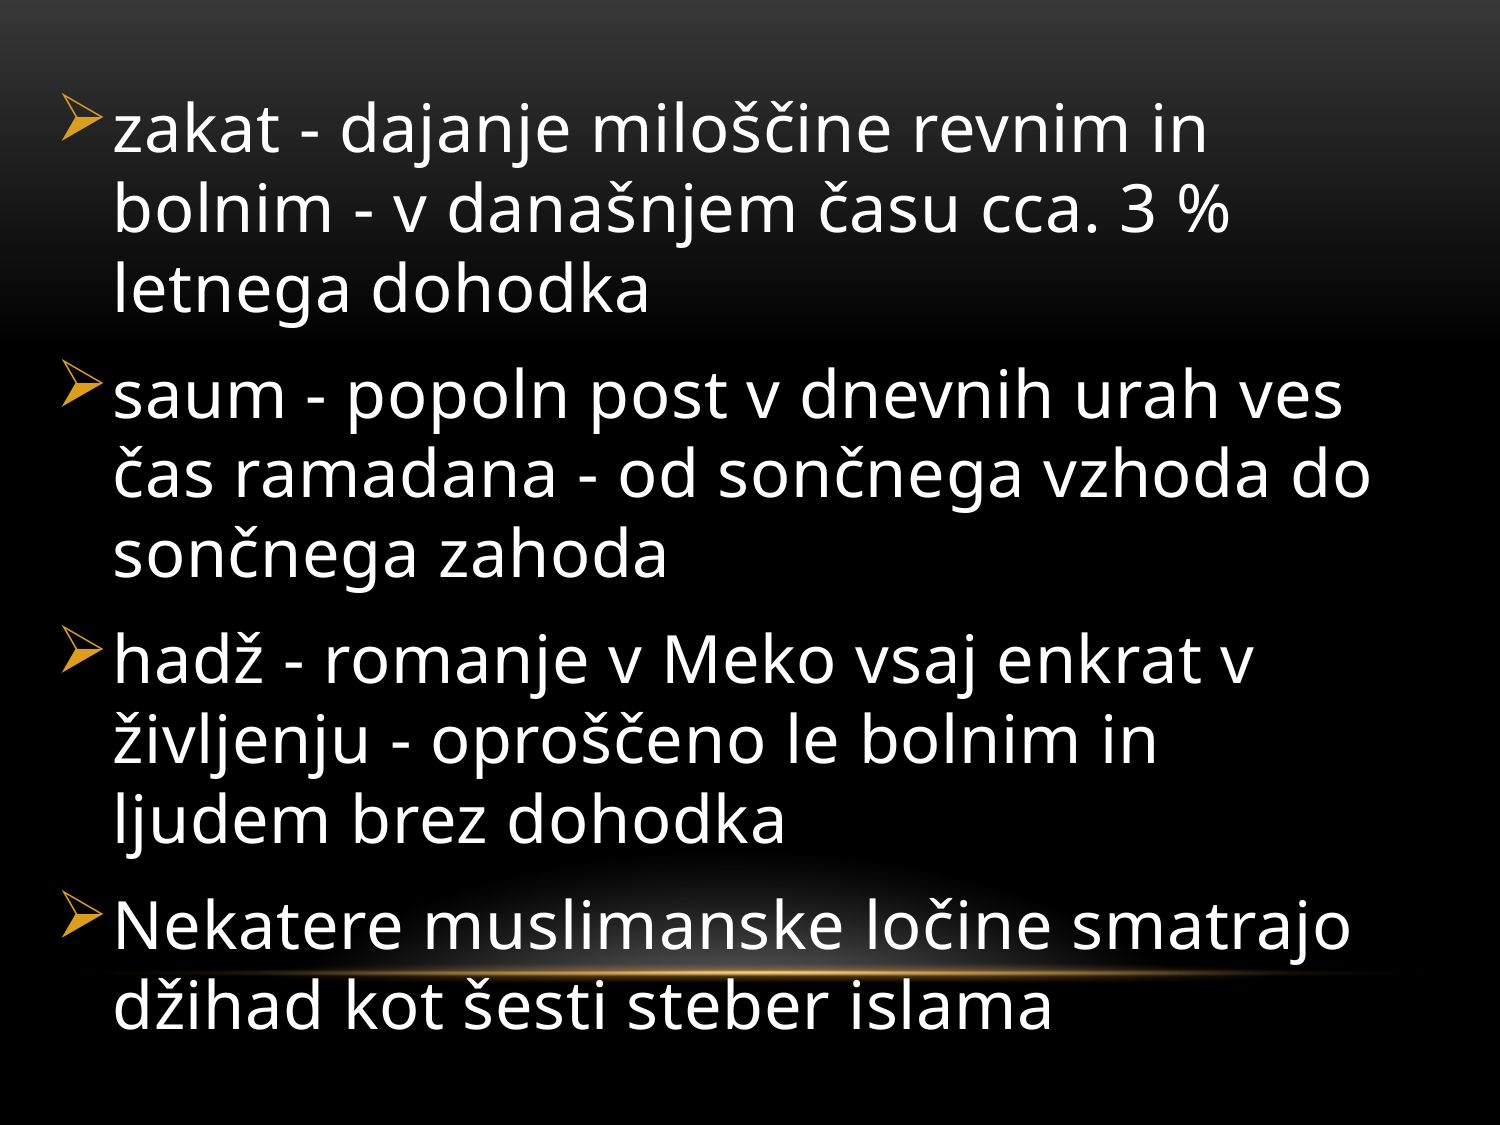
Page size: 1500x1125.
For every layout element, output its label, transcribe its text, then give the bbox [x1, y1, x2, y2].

list zakat - dajanje miloščine revnim in bolnim - v današnjem času cca. 3 % letnega dohodka saum - popoln post v dnevnih urah ves čas ramadana - od sončnega vzhoda do sončnega zahoda hadž - romanje v Meko vsaj enkrat v življenju - oproščeno le bolnim in ljudem brez dohodka Nekatere muslimanske ločine smatrajo džihad kot šesti steber islama [41, 78, 1400, 1047]
picture [0, 0, 1500, 1125]
